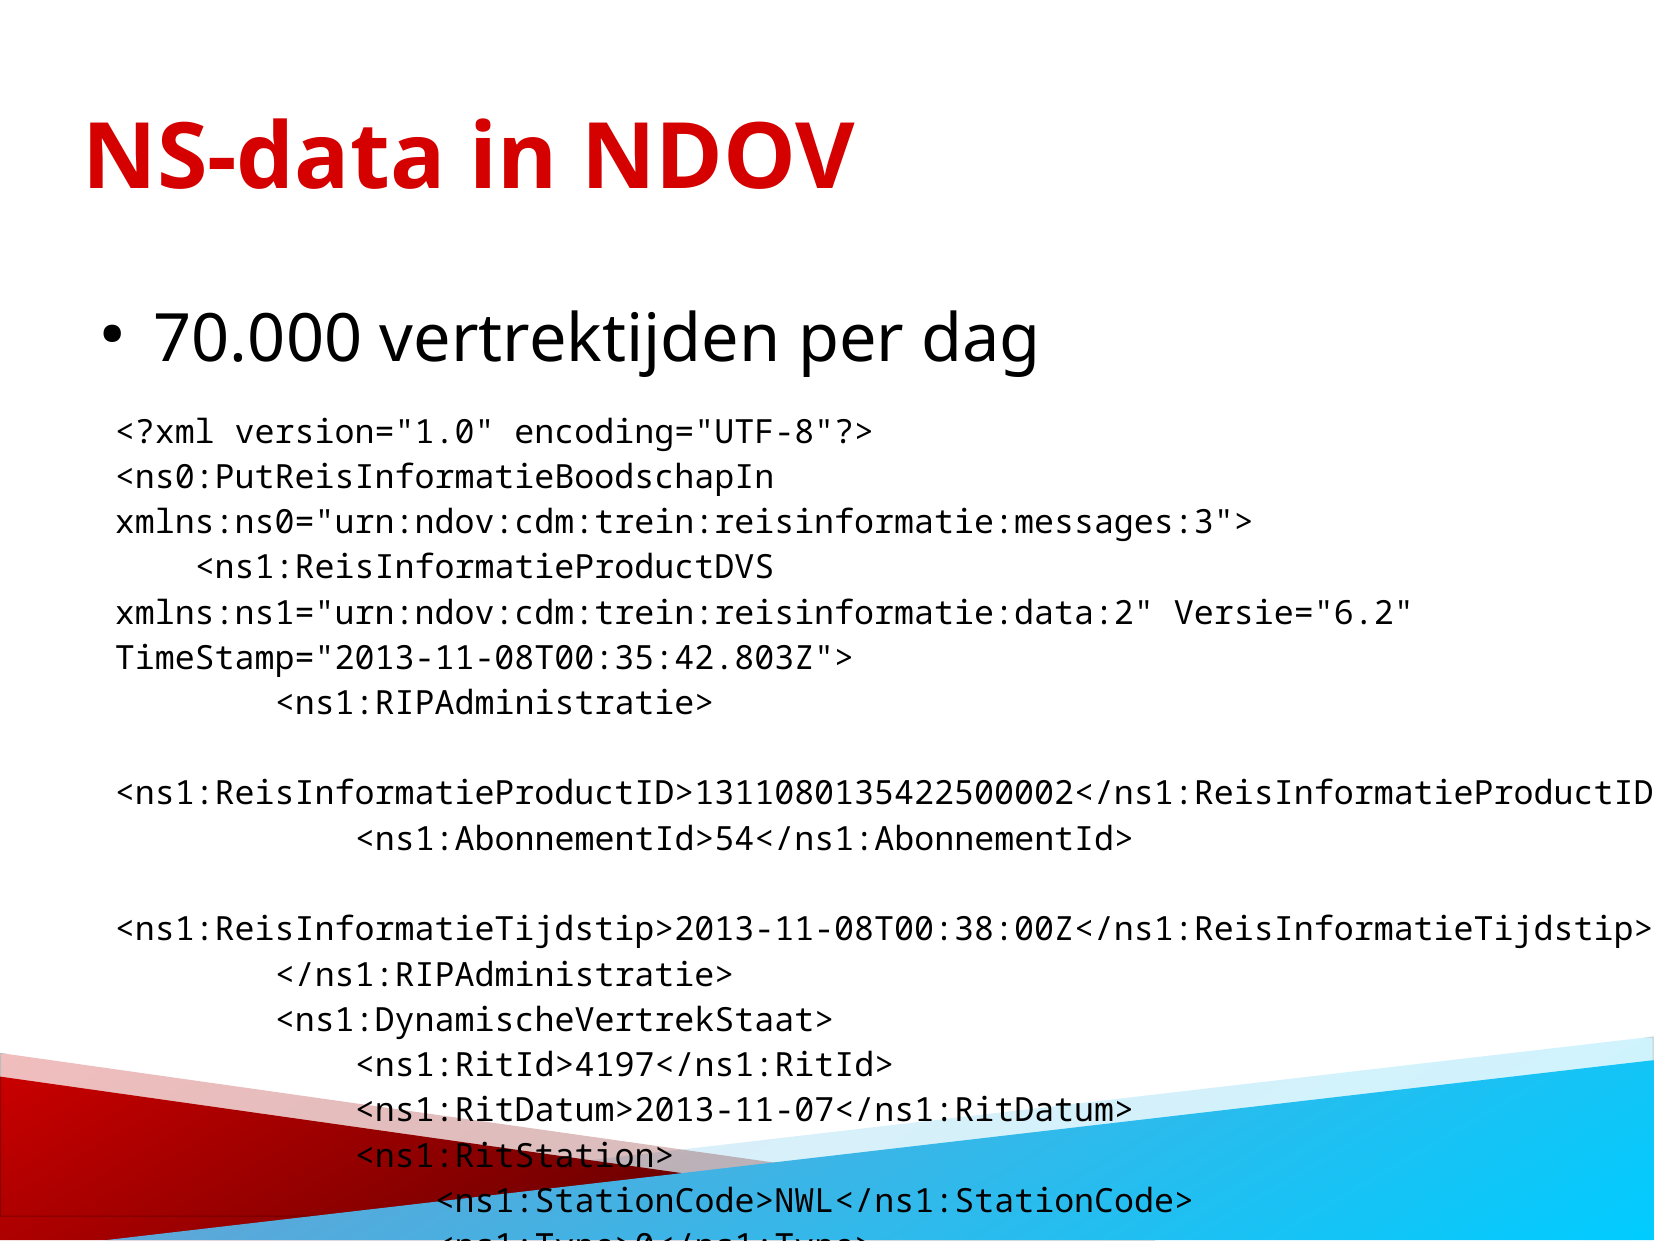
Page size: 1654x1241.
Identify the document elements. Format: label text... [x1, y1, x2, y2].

text_box <?xml version="1.0" encoding="UTF-8"?> <ns0:PutReisInformatieBoodschapIn xmlns:ns0="urn:ndov:cdm:trein:reisinformatie:messages:3"> <ns1:ReisInformatieProductDVS xmlns:ns1="urn:ndov:cdm:trein:reisinformatie:data:2" Versie="6.2" TimeStamp="2013-11-08T00:35:42.803Z"> <ns1:RIPAdministratie> <ns1:ReisInformatieProductID>1311080135422500002</ns1:ReisInformatieProductID> <ns1:AbonnementId>54</ns1:AbonnementId> <ns1:ReisInformatieTijdstip>2013-11-08T00:38:00Z</ns1:ReisInformatieTijdstip> </ns1:RIPAdministratie> <ns1:DynamischeVertrekStaat> <ns1:RitId>4197</ns1:RitId> <ns1:RitDatum>2013-11-07</ns1:RitDatum> <ns1:RitStation> <ns1:StationCode>NWL</ns1:StationCode> <ns1:Type>0</ns1:Type> <ns1:KorteNaam>Nieuwland</ns1:KorteNaam> <ns1:MiddelNaam>Nieuwland</ns1:MiddelNaam> <ns1:LangeNaam>Schiedam Nieuwland</ns1:LangeNaam> <ns1:UICCode>8400563</ns1:UICCode> </ns1:RitStation> <ns1:Trein> <ns1:TreinNummer>4197</ns1:TreinNummer> <ns1:TreinSoort Code="SPR">Sprinter</ns1:TreinSoort> <ns1:TreinFormule>1</ns1:TreinFormule> <ns1:TreinStatus>2</ns1:TreinStatus> <ns1:Vervoerder>NS</ns1:Vervoerder> [100, 400, 1654, 1241]
list 70.000 vertrektijden per dag [82, 290, 1571, 451]
title NS-data in NDOV [82, 49, 1571, 257]
